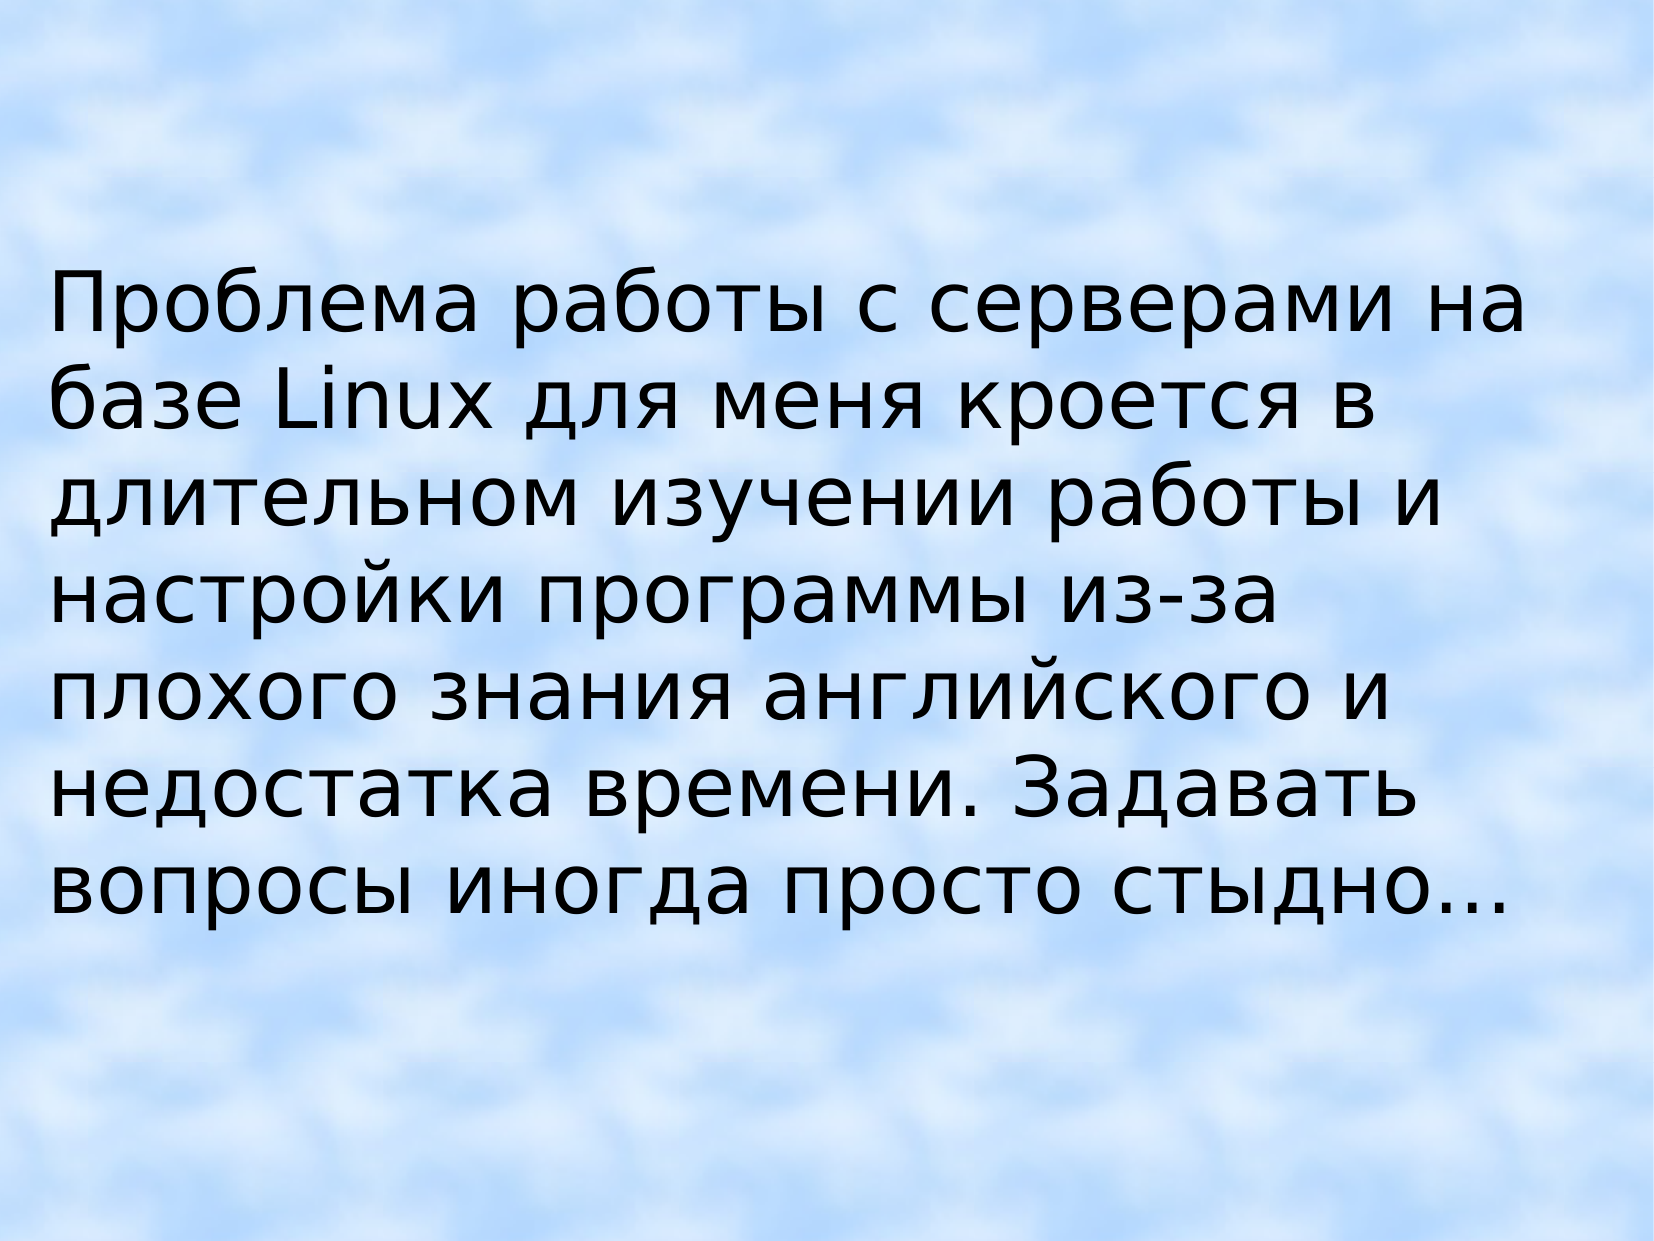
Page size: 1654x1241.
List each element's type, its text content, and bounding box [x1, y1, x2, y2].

picture [0, 0, 1654, 1241]
text_box Проблема работы с серверами на базе Linux для меня кроется в длительном изучении работы и настройки программы из-за плохого знания английского и недостатка времени. Задавать вопросы иногда просто стыдно... [32, 246, 1631, 941]
